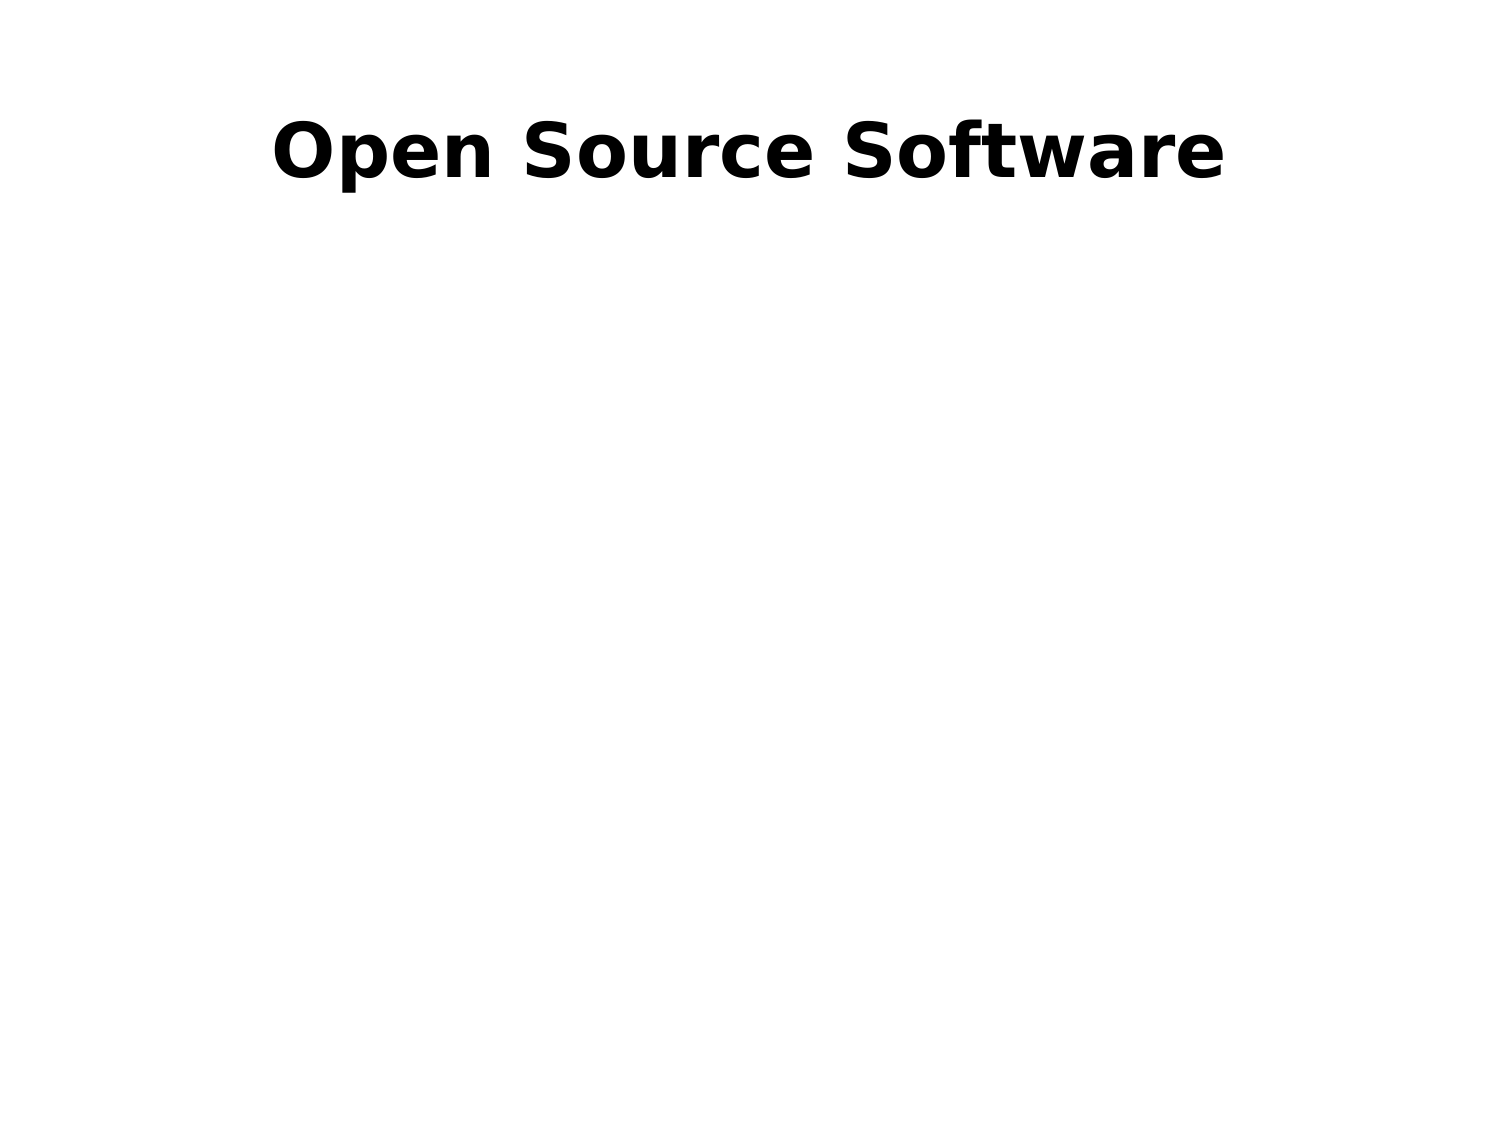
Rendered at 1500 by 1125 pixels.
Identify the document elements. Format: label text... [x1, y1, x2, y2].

title Open Source Software [75, 68, 1425, 201]
